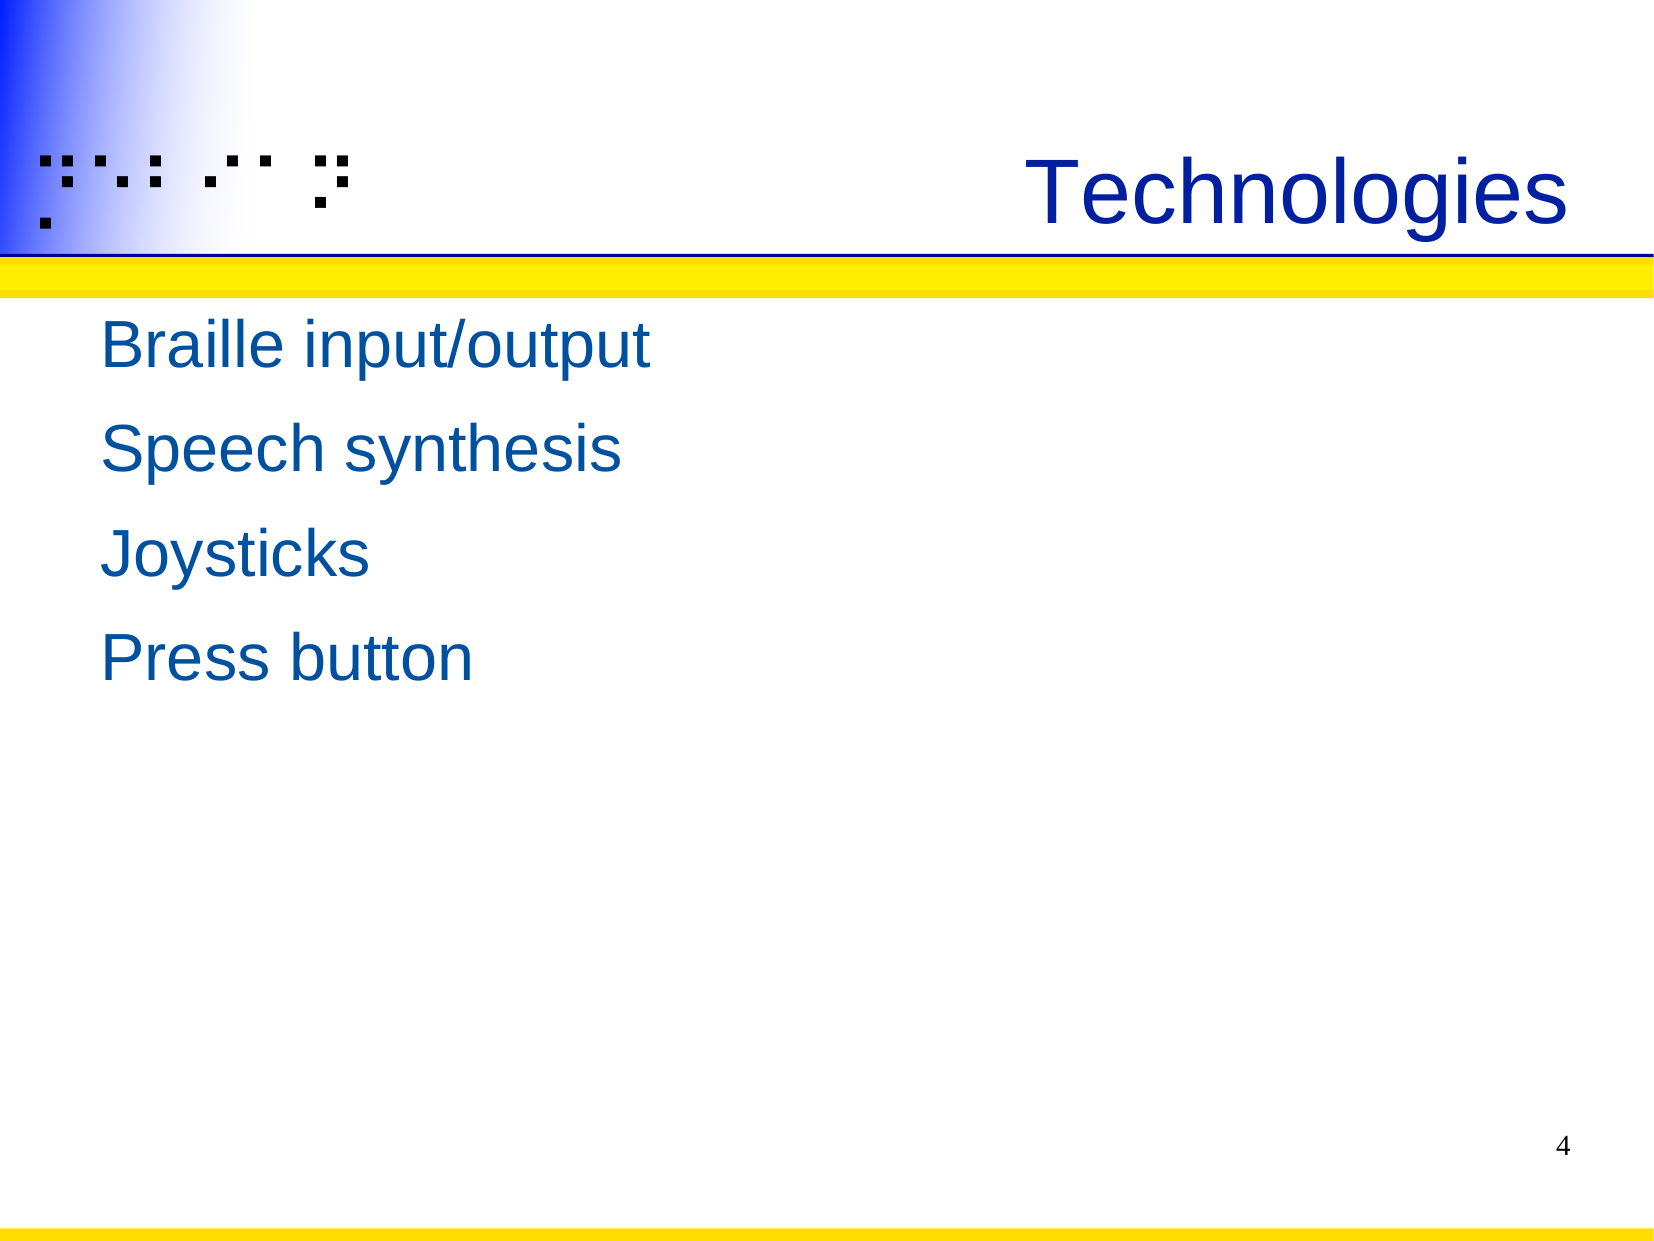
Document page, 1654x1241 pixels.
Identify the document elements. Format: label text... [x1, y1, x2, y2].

list Braille input/output Speech synthesis Joysticks Press button [82, 307, 1571, 1111]
title Technologies [372, 134, 1571, 250]
